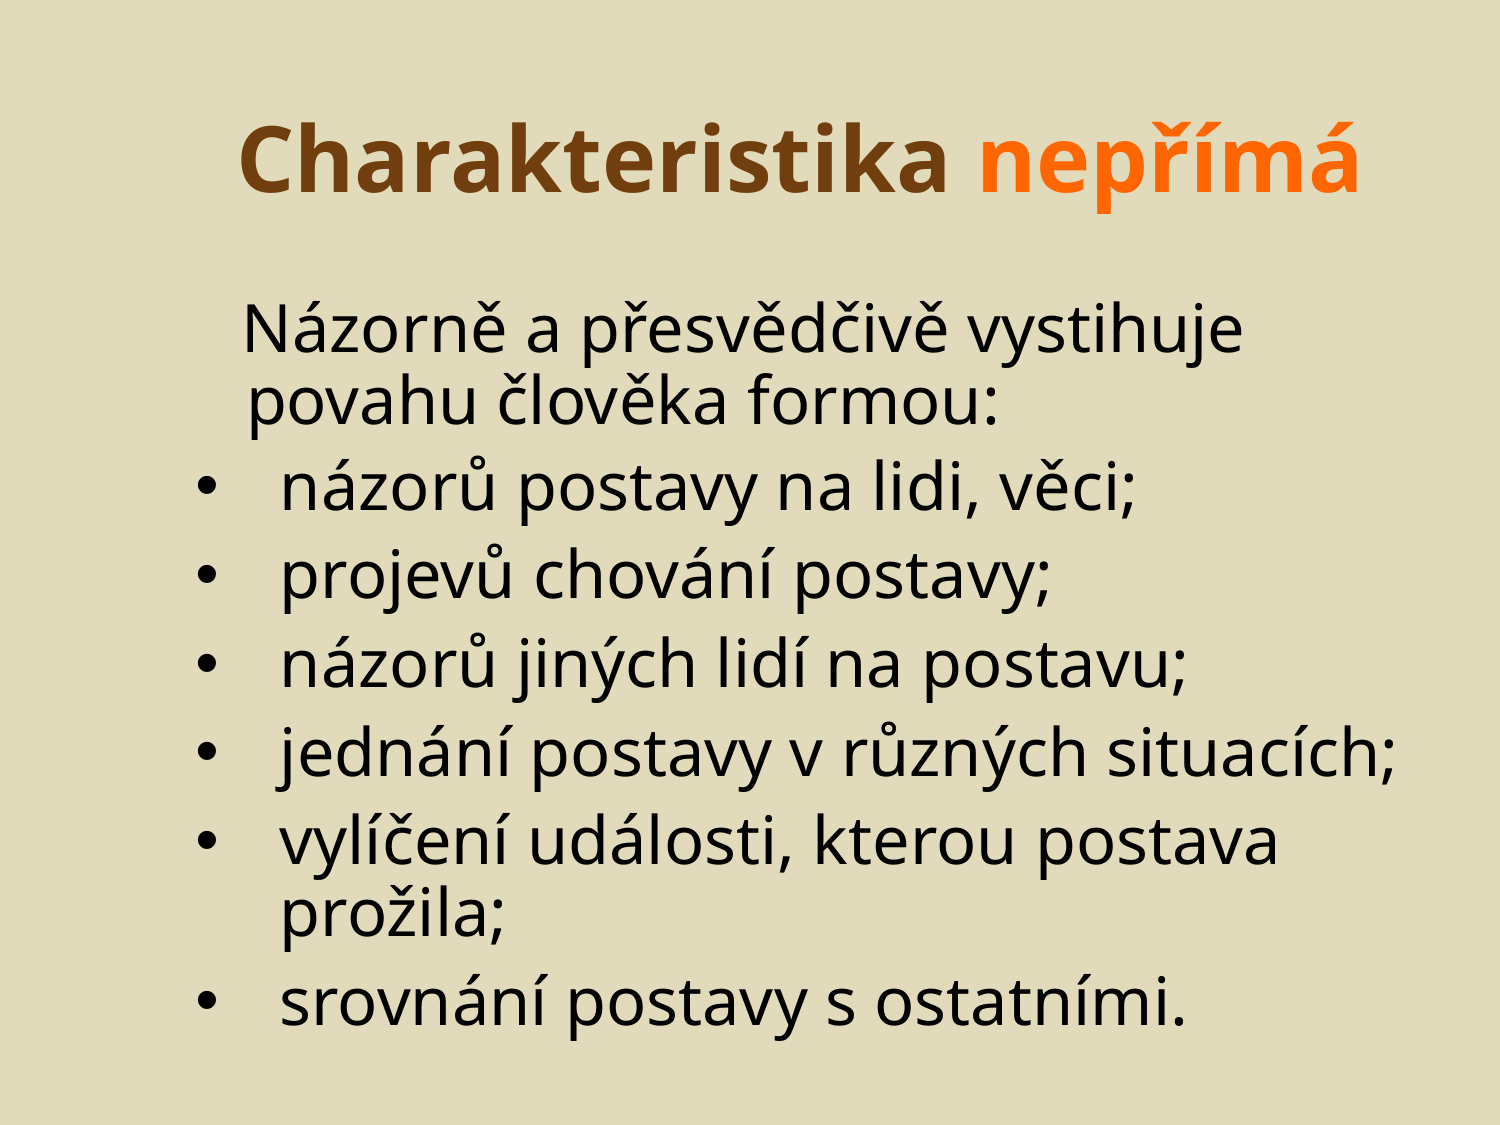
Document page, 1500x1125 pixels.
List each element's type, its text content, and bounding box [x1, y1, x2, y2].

title Charakteristika nepřímá [174, 62, 1425, 250]
list Názorně a přesvědčivě vystihuje povahu člověka formou: [174, 287, 1425, 445]
list názorů postavy na lidi, věci; projevů chování postavy; názorů jiných lidí na postavu; jednání postavy v různých situacích; vylíčení události, kterou postava prožila; srovnání postavy s ostatními. [105, 445, 1500, 1120]
